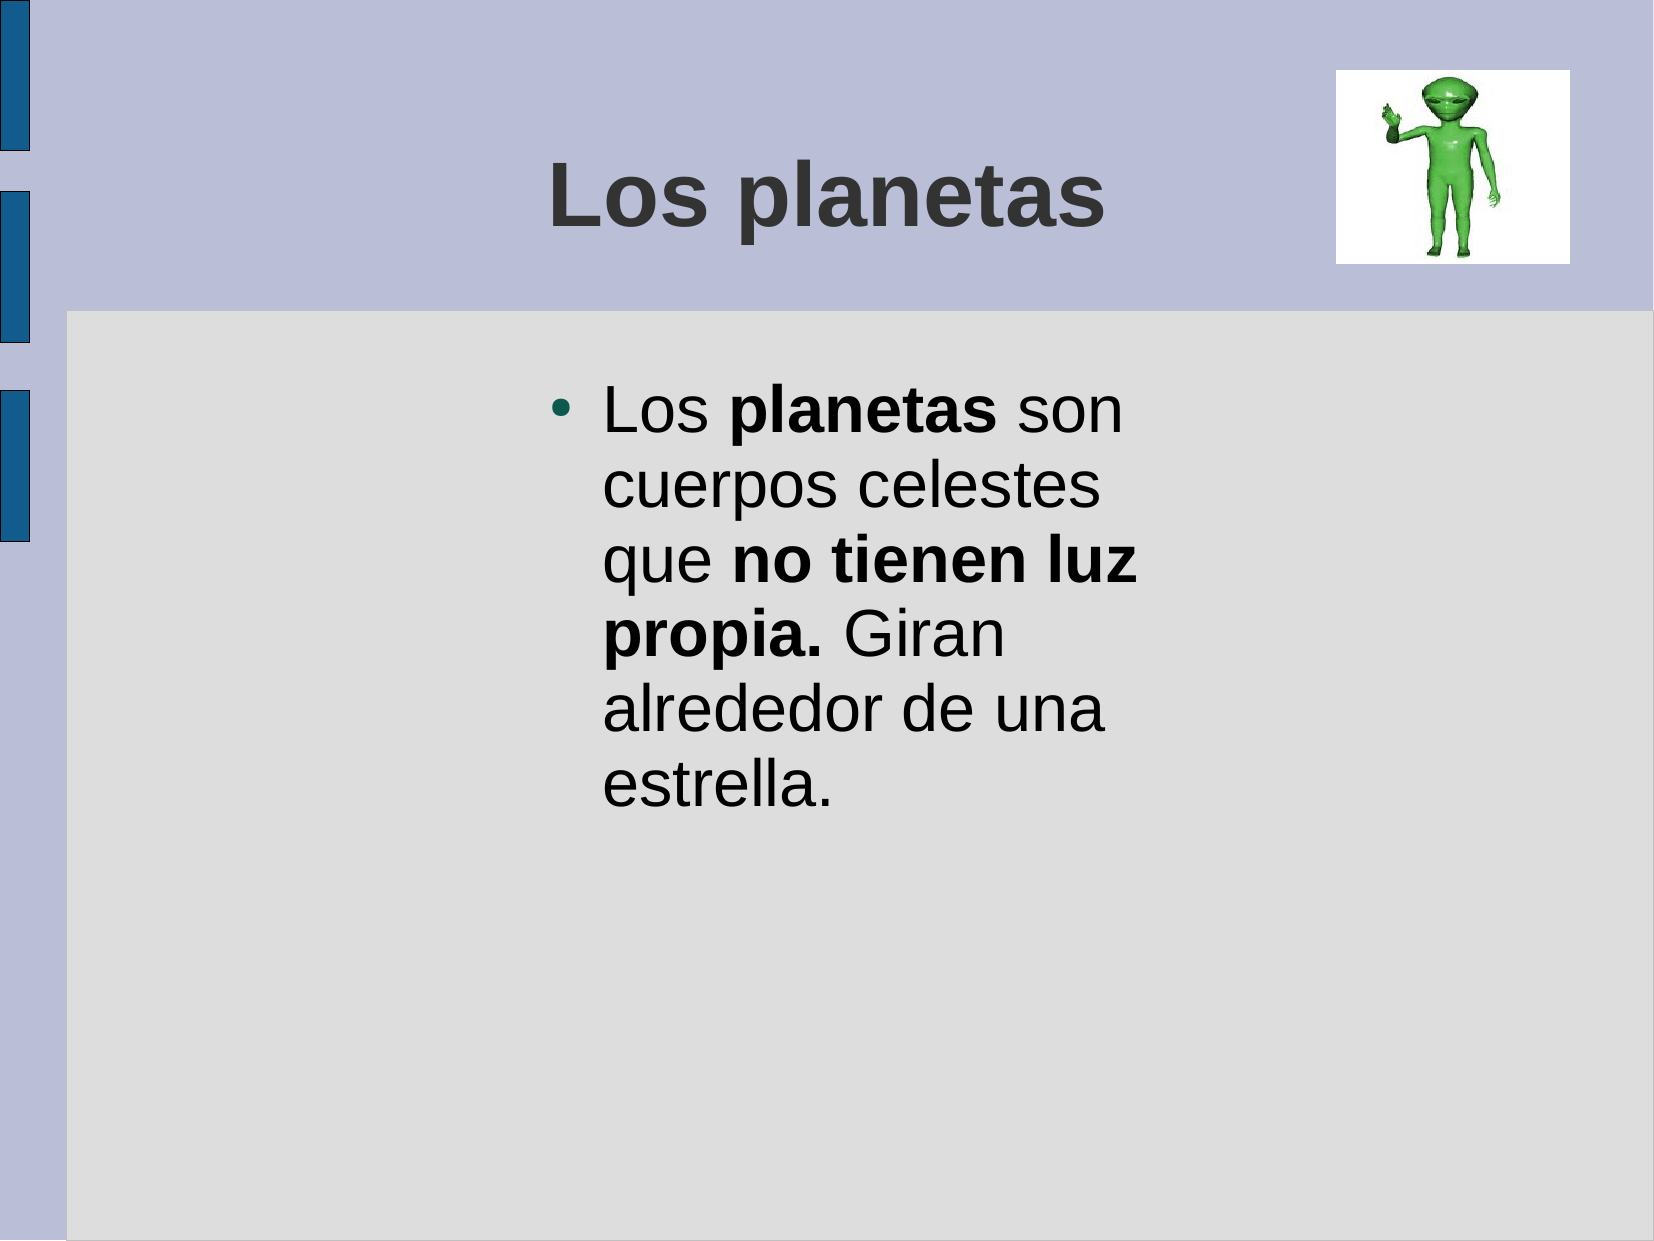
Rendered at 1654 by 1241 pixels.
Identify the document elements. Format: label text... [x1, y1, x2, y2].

title Los planetas [121, 91, 1534, 299]
picture [1336, 70, 1570, 264]
list Los planetas son cuerpos celestes que no tienen luz propia. Giran alrededor de una estrella. [531, 372, 1221, 1182]
